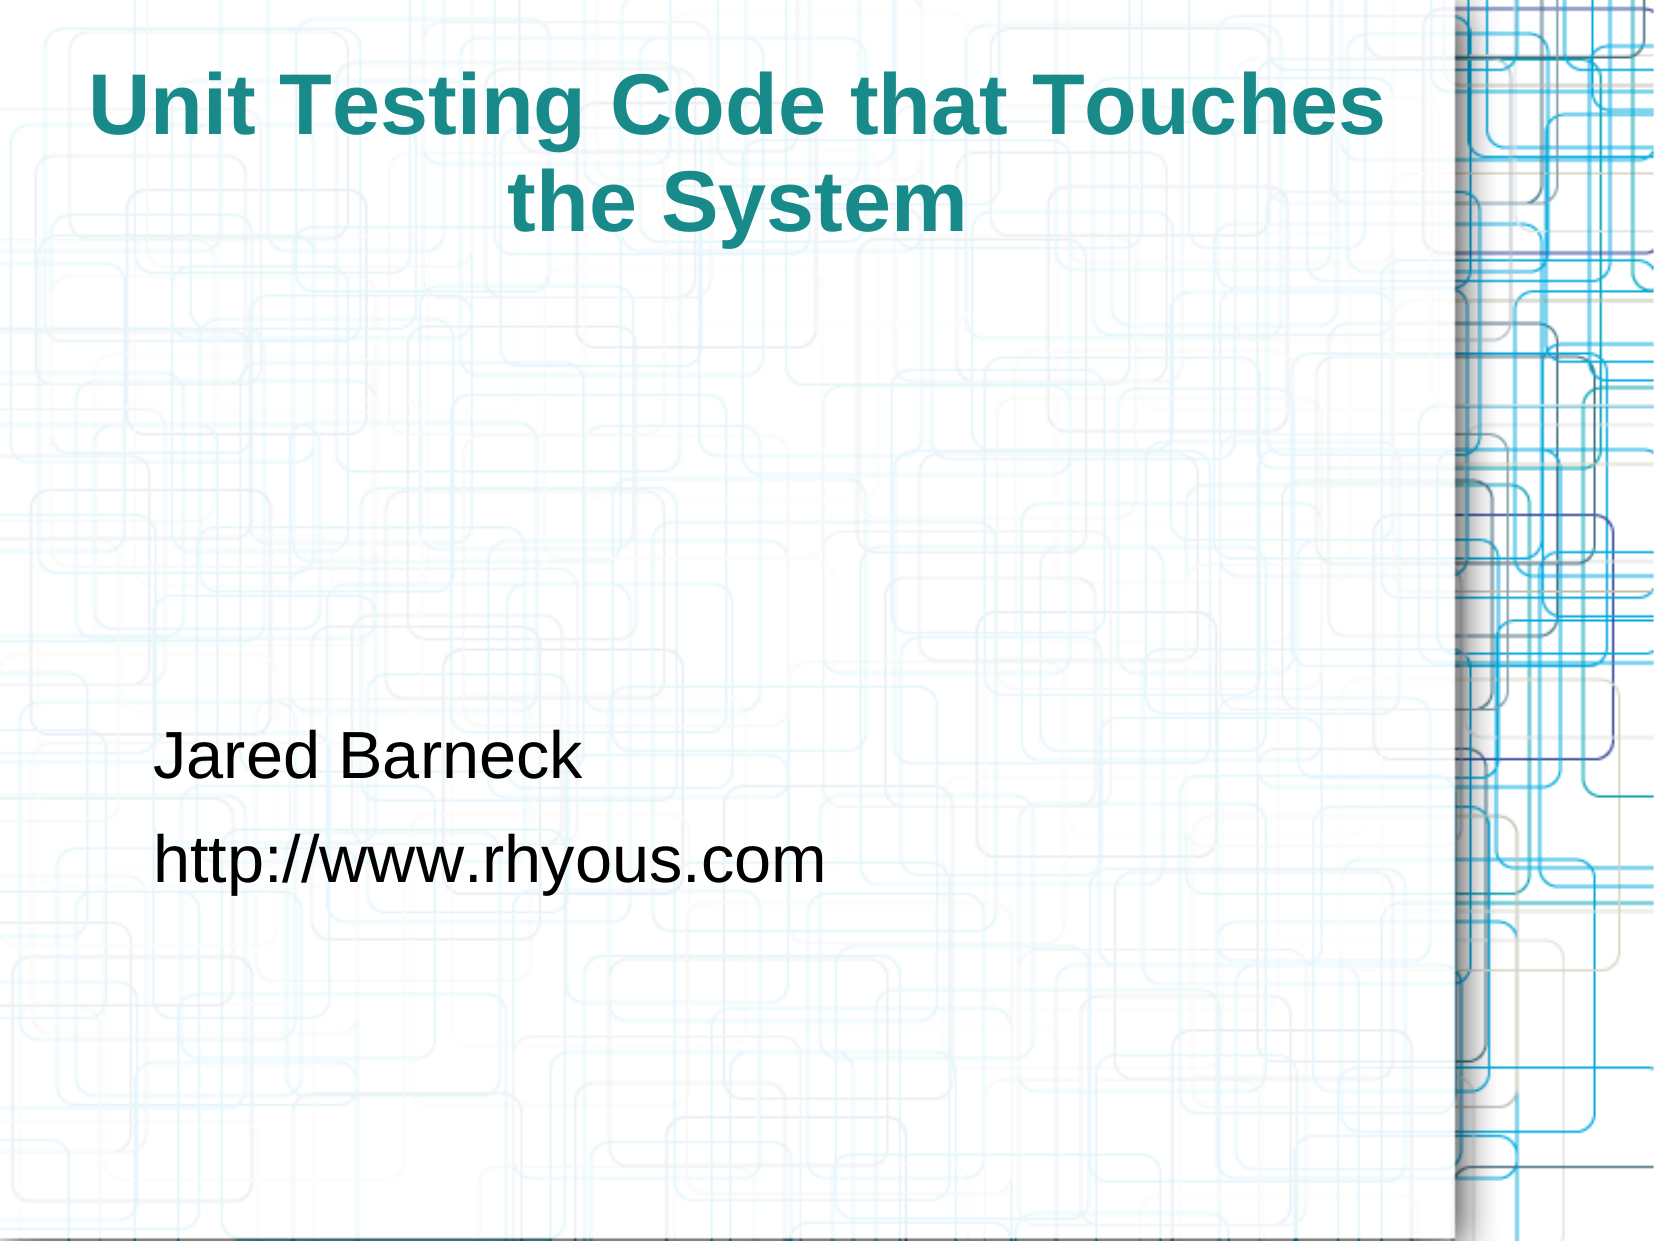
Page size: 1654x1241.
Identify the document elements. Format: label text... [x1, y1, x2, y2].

picture [0, 0, 1654, 1241]
list Jared Barneck http://www.rhyous.com [82, 717, 1418, 1109]
title Unit Testing Code that Touches the System [59, 49, 1418, 257]
